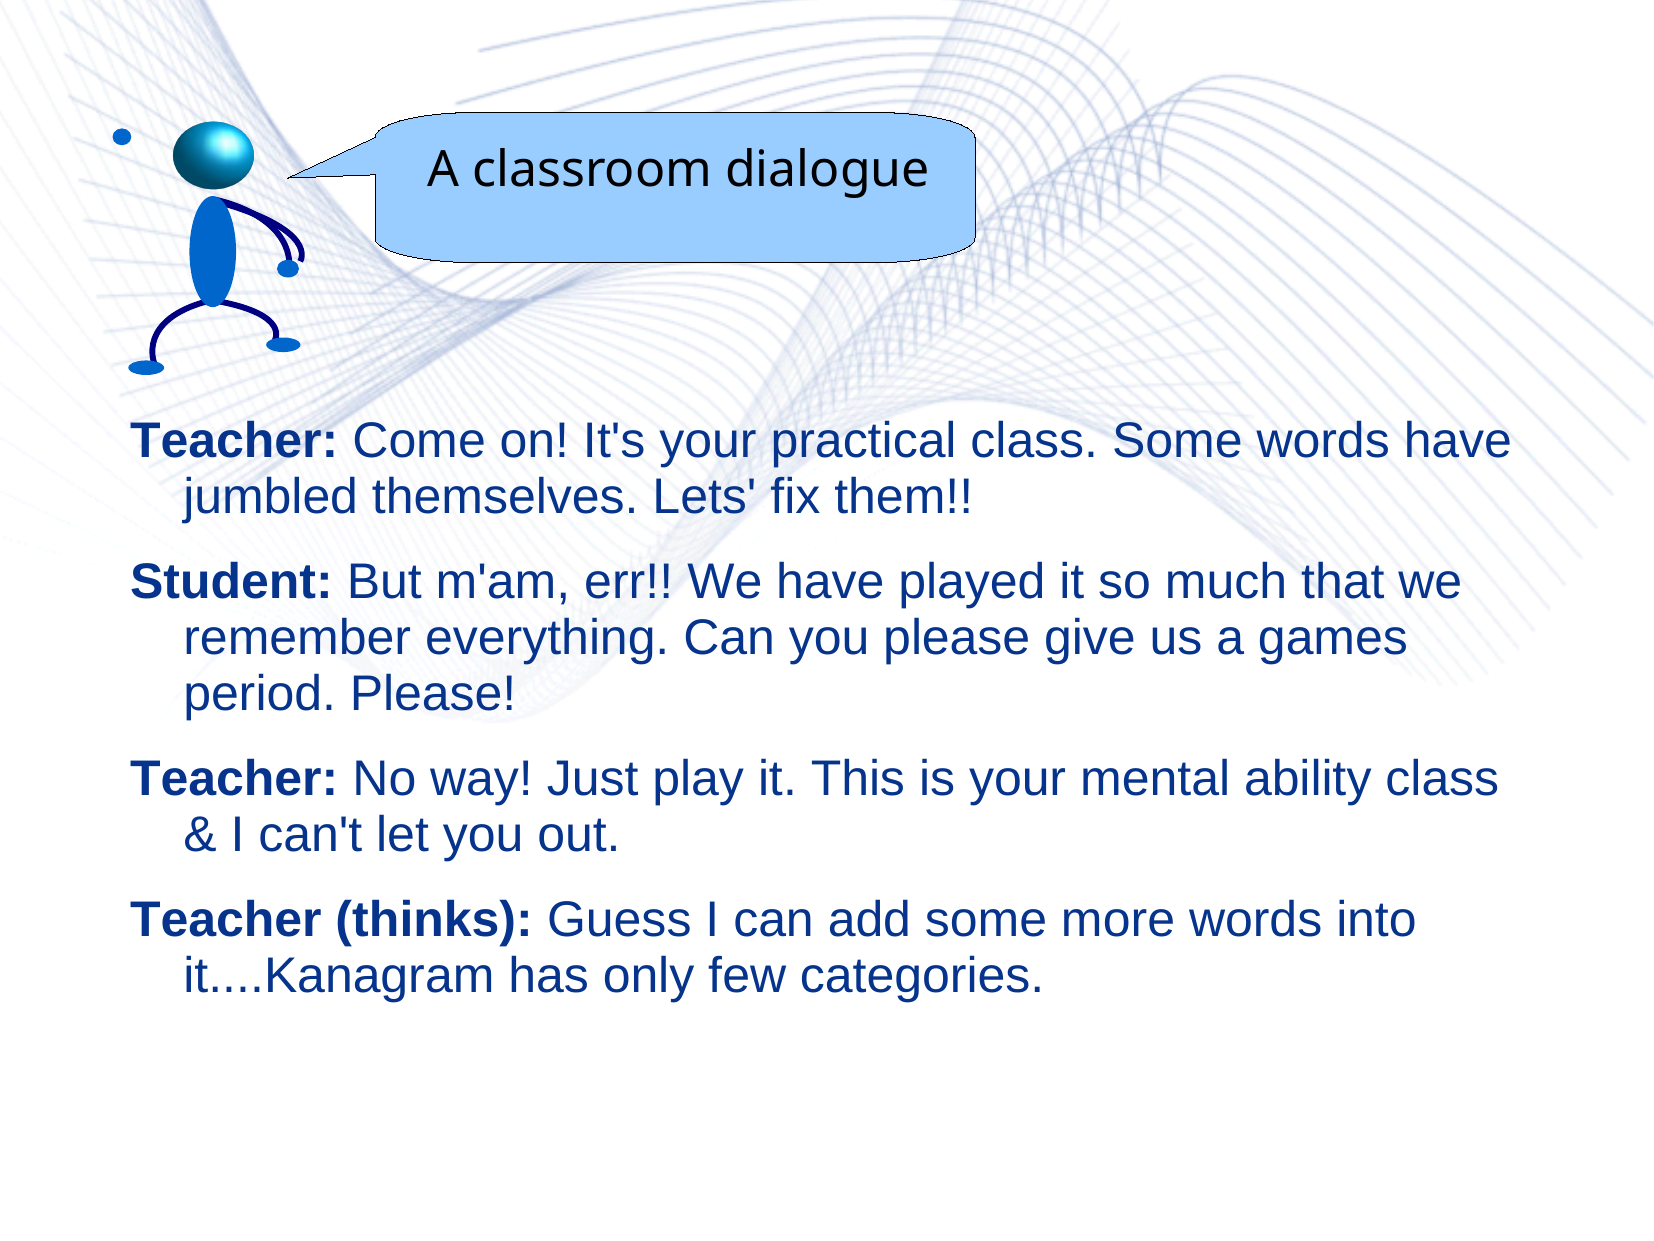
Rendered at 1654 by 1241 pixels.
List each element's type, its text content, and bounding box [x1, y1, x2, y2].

text_box [112, 128, 132, 146]
text_box [287, 112, 962, 257]
text_box A classroom dialogue [412, 125, 976, 263]
text_box [189, 196, 237, 308]
list Teacher: Come on! It's your practical class. Some words have jumbled themselves. Lets' fix them!! Student: But m'am, err!! We have played it so much that we remember everything. Can you please give us a games period. Please! Teacher: No way! Just play it. This is your mental ability class & I can't let you out. Teacher (thinks): Guess I can add some more words into it....Kanagram has only few categories. [112, 412, 1538, 1080]
text_box [128, 360, 165, 376]
text_box [276, 259, 299, 278]
text_box [266, 337, 301, 353]
picture [0, 0, 1654, 1241]
